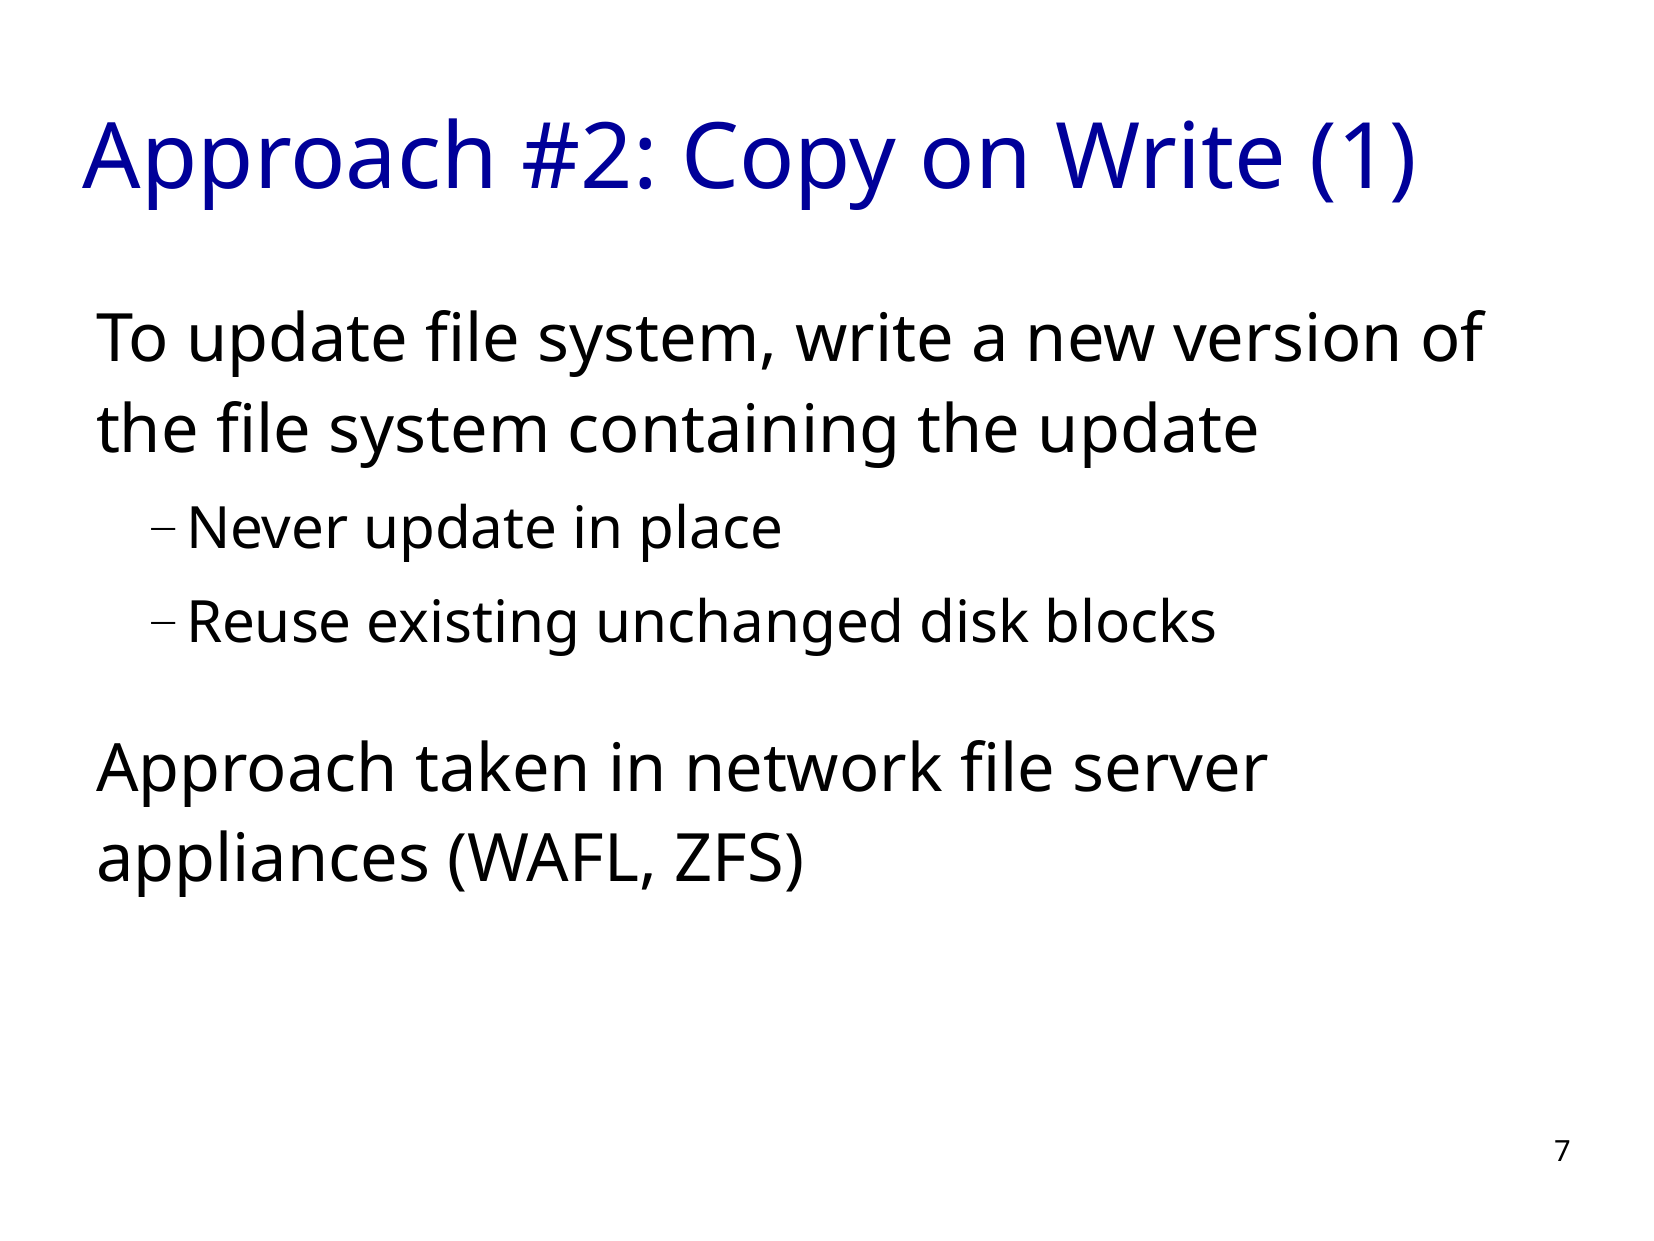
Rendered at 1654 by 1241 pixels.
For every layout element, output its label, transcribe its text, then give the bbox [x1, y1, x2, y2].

list To update file system, write a new version of the file system containing the update Never update in place Reuse existing unchanged disk blocks Approach taken in network file server appliances (WAFL, ZFS) [60, 290, 1571, 1096]
title Approach #2: Copy on Write (1) [82, 51, 1571, 255]
